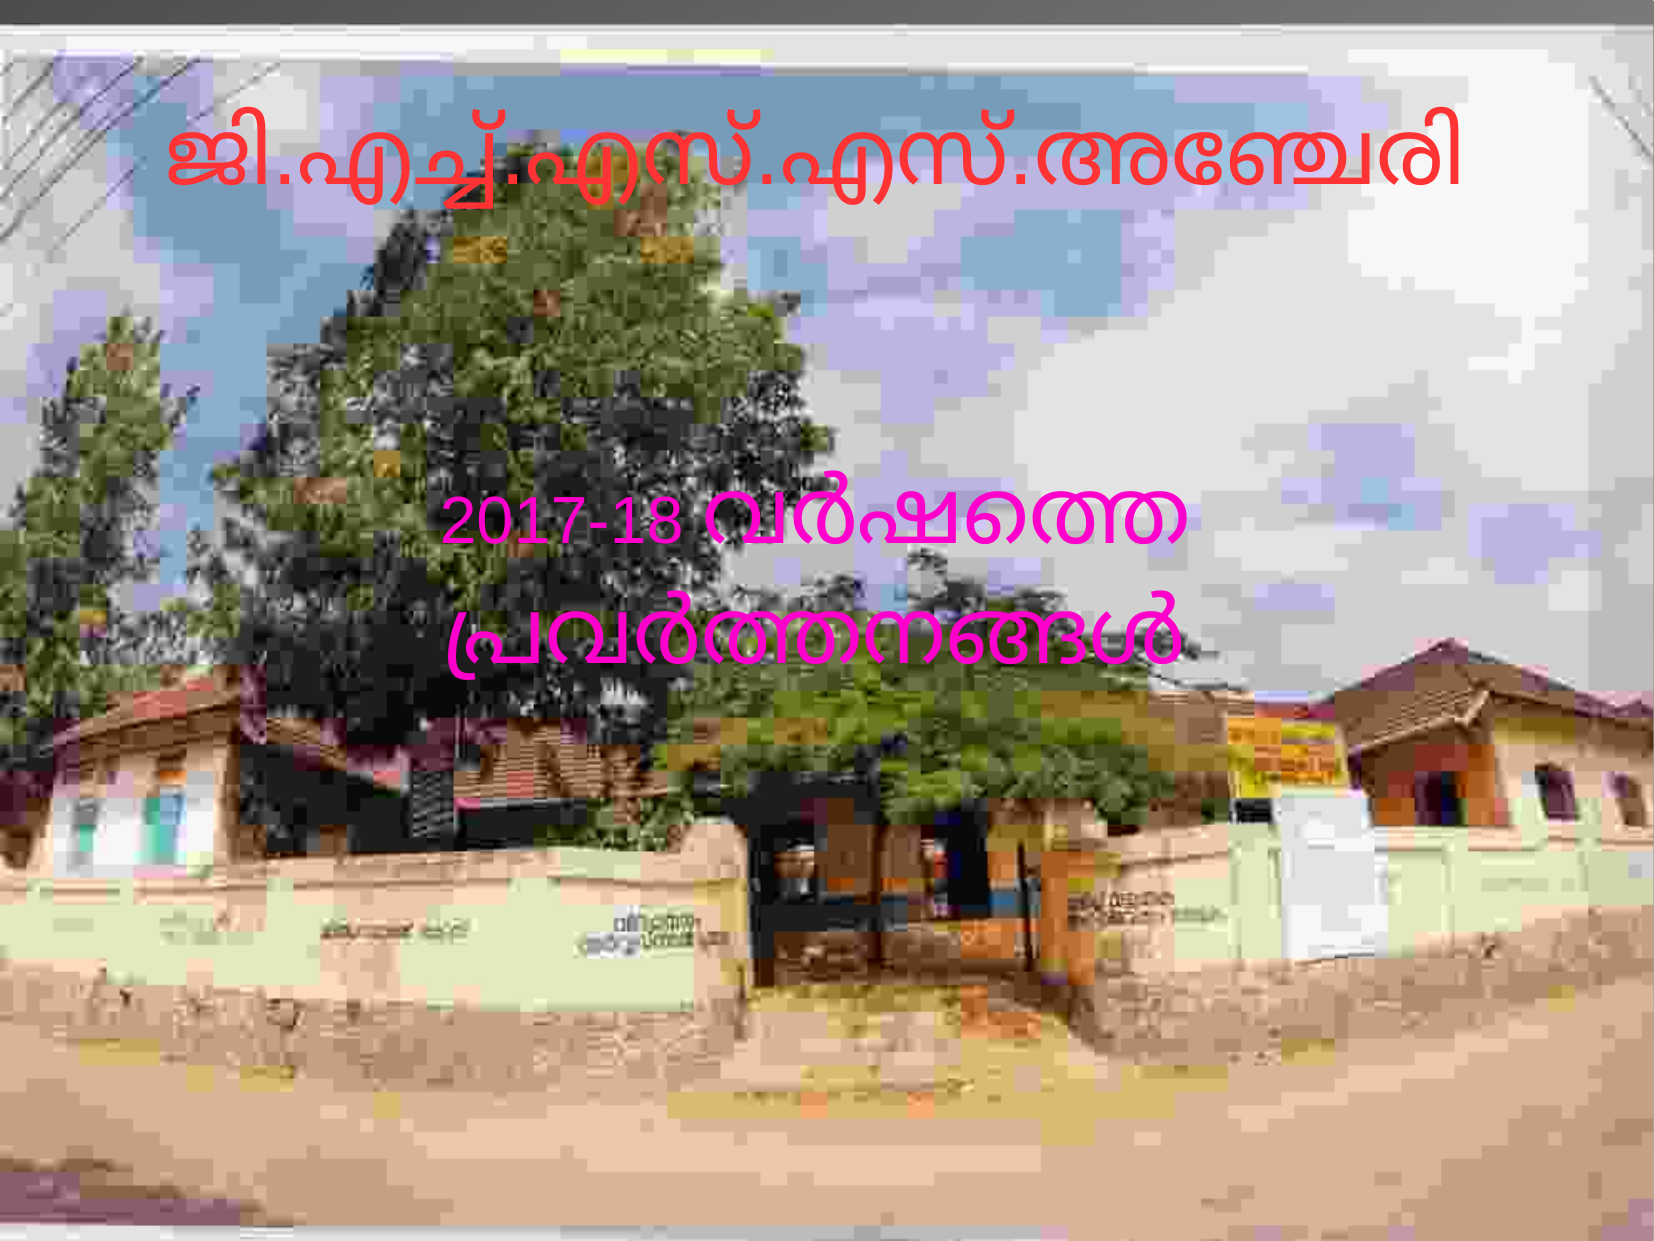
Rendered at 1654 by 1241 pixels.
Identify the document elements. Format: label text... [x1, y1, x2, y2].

picture [0, 23, 1654, 1241]
title ജി.എച്ച്.എസ്.എസ്.അഞ്ചേരി 2017-18 വര്‍ഷത്തെ പ്രവര്‍ത്തനങ്ങള്‍ [70, 0, 1560, 884]
